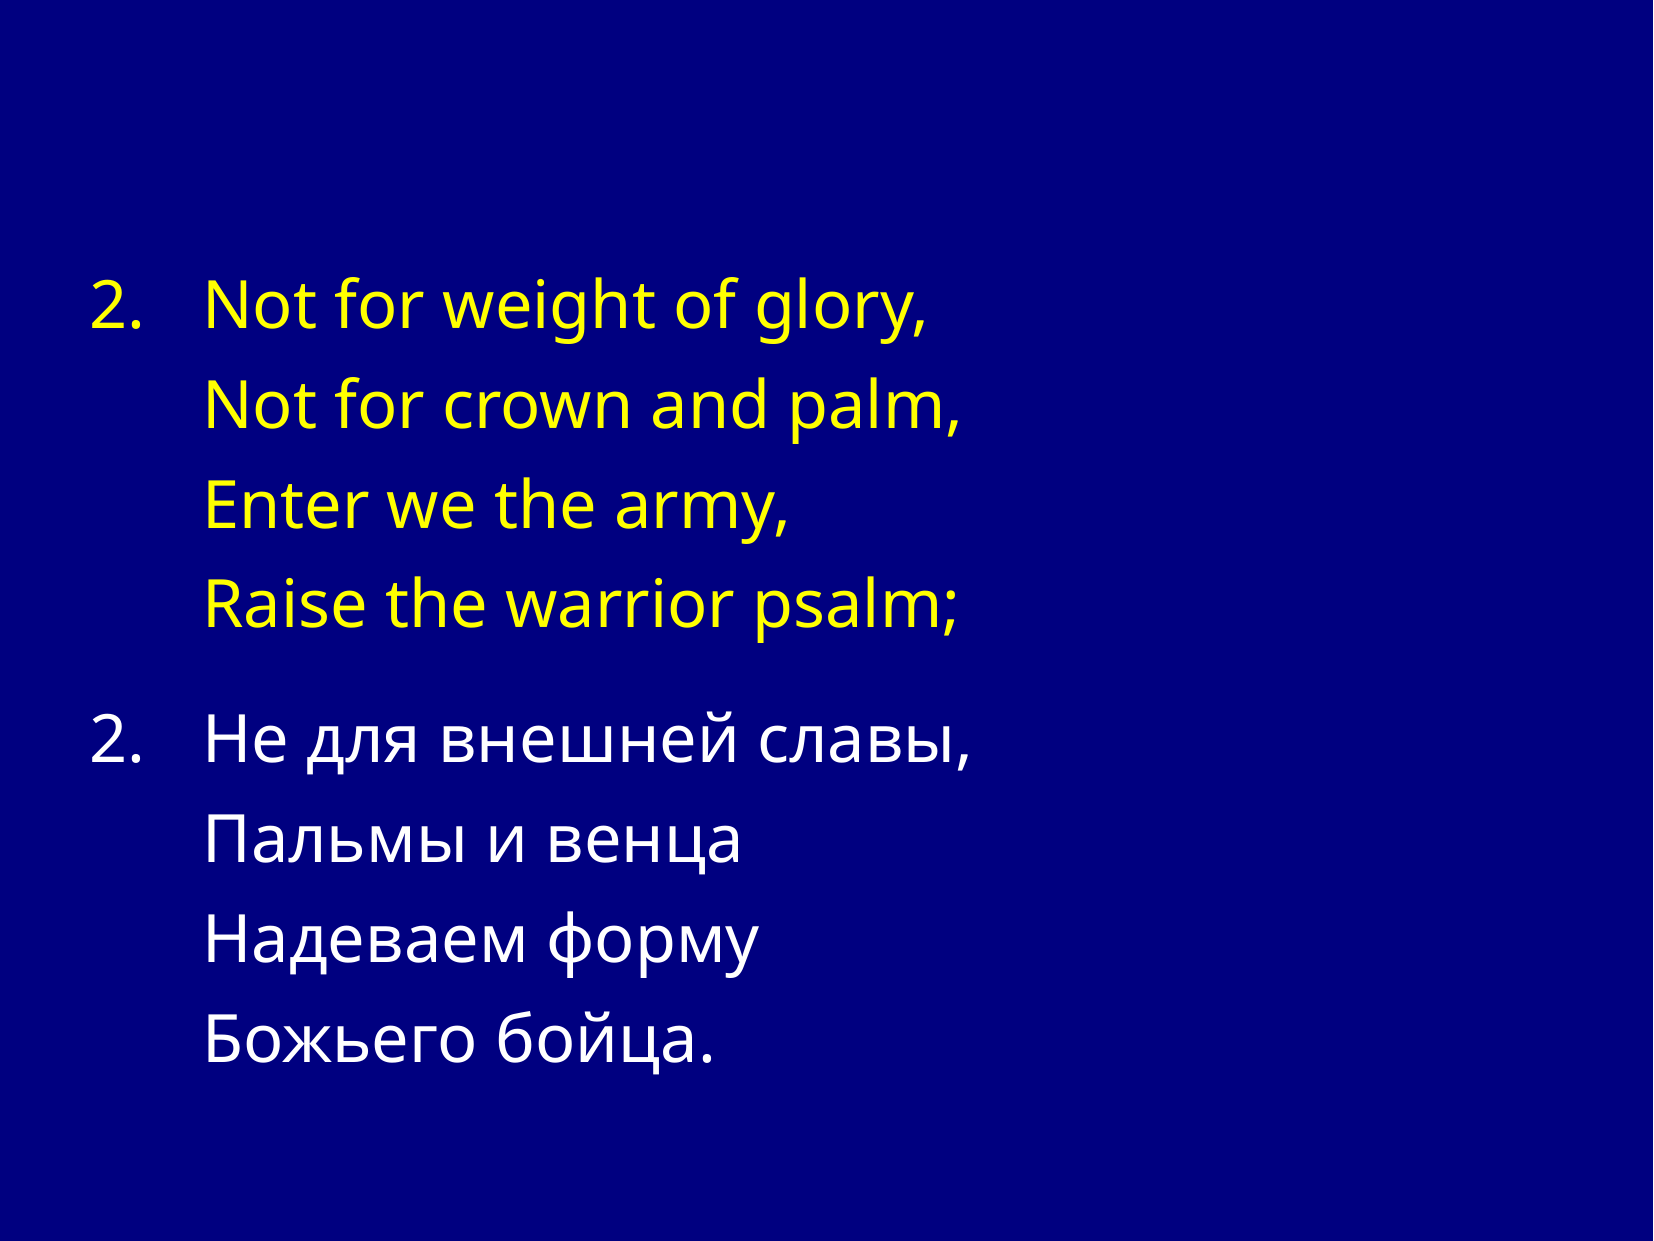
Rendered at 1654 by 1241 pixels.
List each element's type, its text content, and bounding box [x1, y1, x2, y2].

text_box 2. Not for weight of glory, Not for crown and palm, Enter we the army, Raise the warrior psalm; [75, 150, 1576, 638]
text_box 2. Не для внешней славы, Пальмы и венца Надеваем форму Божьего бойца. [75, 675, 1576, 1163]
